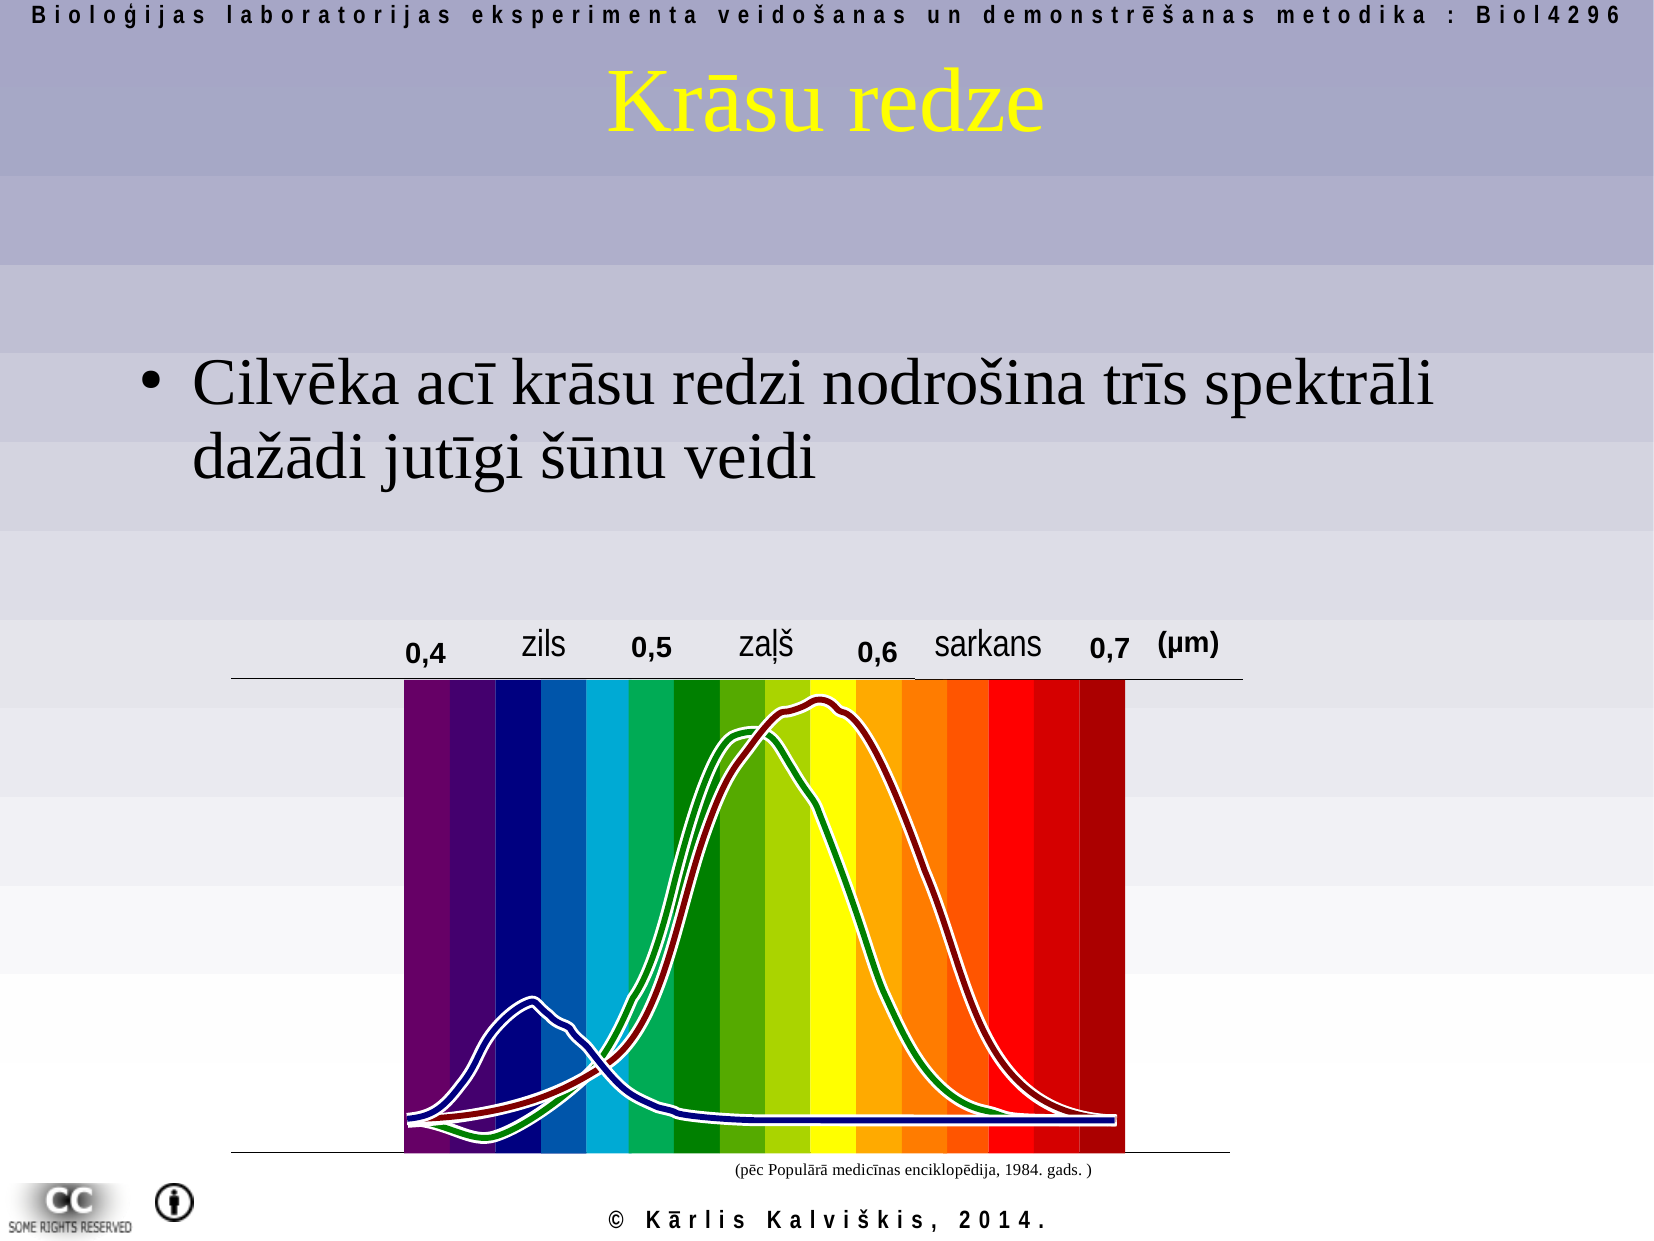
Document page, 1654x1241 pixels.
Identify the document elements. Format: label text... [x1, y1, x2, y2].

text_box (pēc Populārā medicīnas enciklopēdija, 1984. gads. ) [735, 1160, 1091, 1179]
text_box [465, 1127, 500, 1132]
title Krāsu redze [29, 49, 1625, 296]
picture [0, 0, 1654, 1241]
text_box [404, 1127, 1126, 1154]
list Cilvēka acī krāsu redzi nodrošina trīs spektrāli dažādi jutīgi šūnu veidi [121, 344, 1534, 1127]
